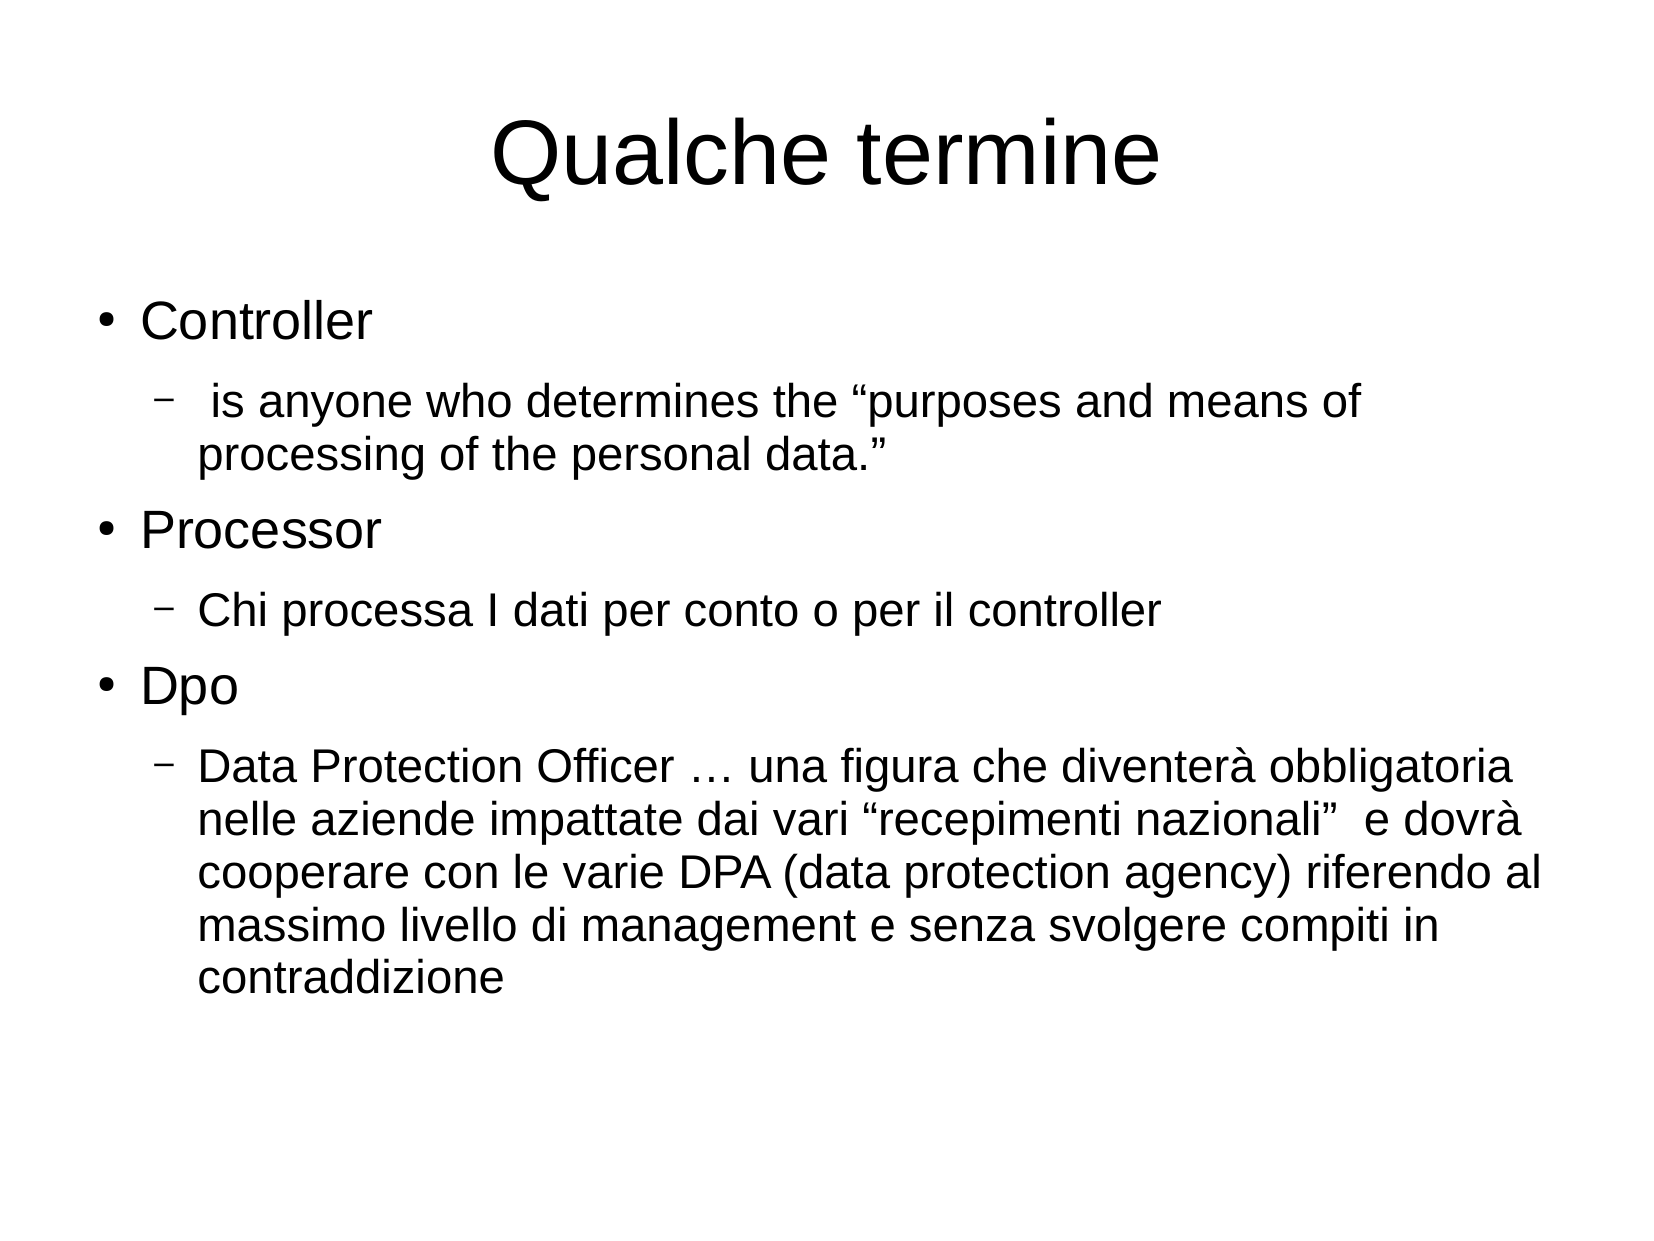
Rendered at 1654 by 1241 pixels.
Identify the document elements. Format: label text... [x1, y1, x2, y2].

list Controller is anyone who determines the “purposes and means of processing of the personal data.” Processor Chi processa I dati per conto o per il controller Dpo Data Protection Officer … una figura che diventerà obbligatoria nelle aziende impattate dai vari “recepimenti nazionali” e dovrà cooperare con le varie DPA (data protection agency) riferendo al massimo livello di management e senza svolgere compiti in contraddizione [82, 290, 1571, 1010]
title Qualche termine [82, 49, 1571, 257]
